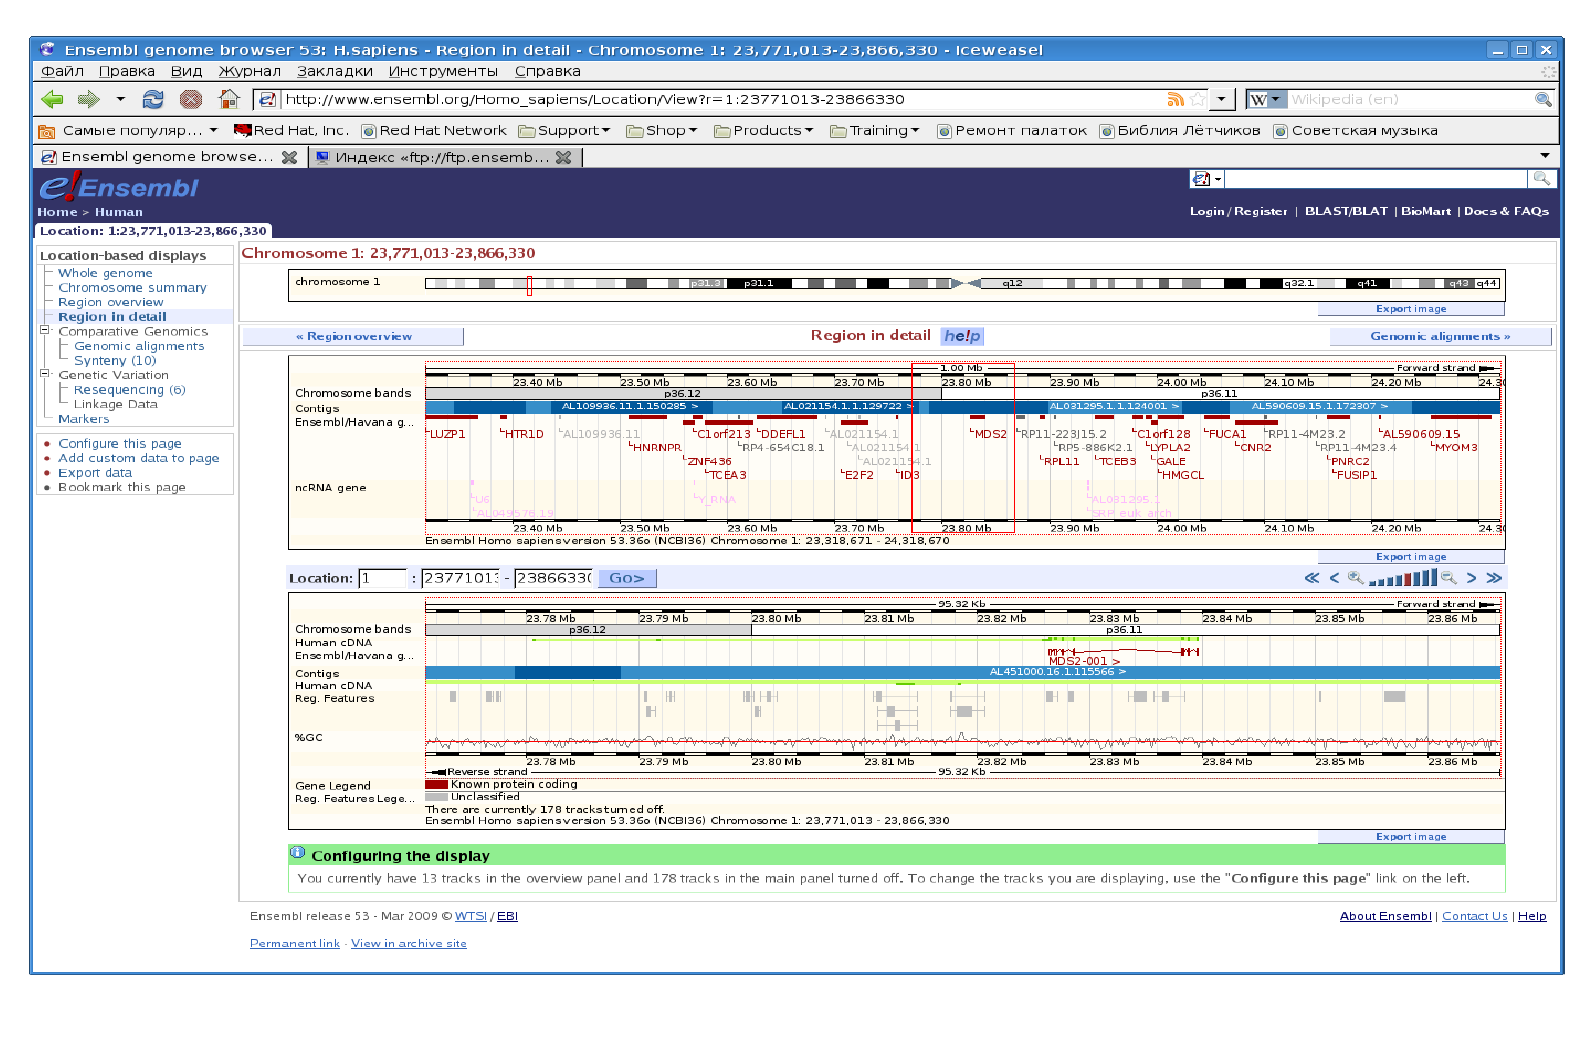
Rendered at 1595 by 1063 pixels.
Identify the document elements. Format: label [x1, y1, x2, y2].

picture [29, 36, 1565, 975]
